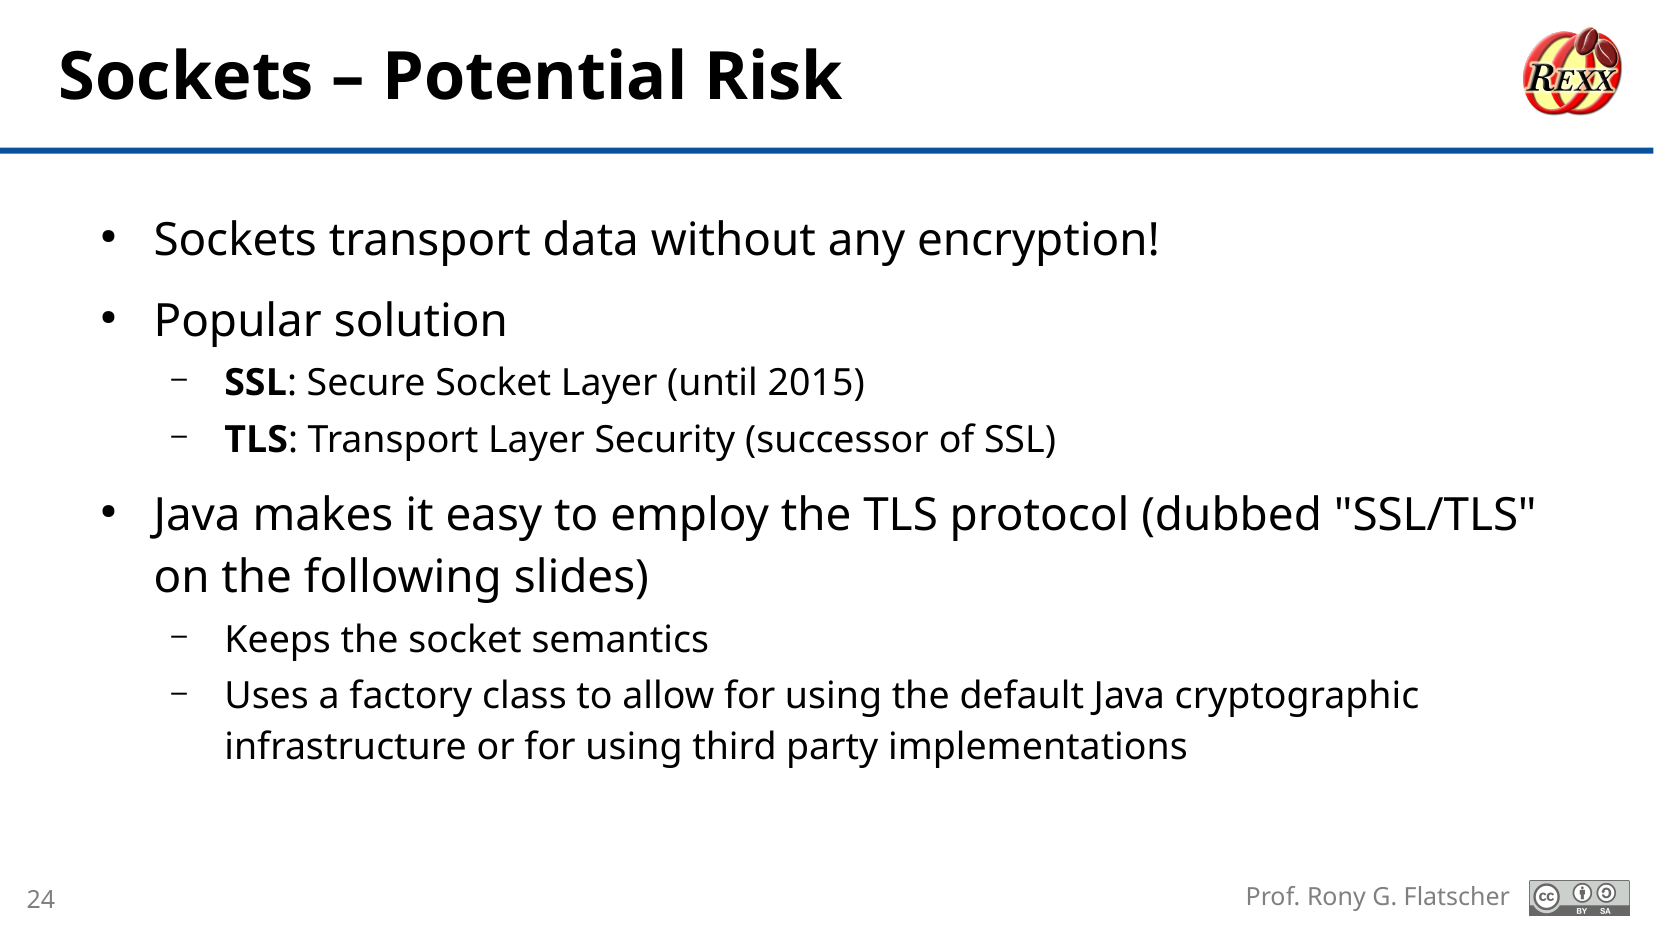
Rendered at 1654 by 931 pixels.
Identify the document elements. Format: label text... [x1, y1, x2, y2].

list Sockets transport data without any encryption! Popular solution SSL: Secure Socket Layer (until 2015) TLS: Transport Layer Security (successor of SSL) Java makes it easy to employ the TLS protocol (dubbed "SSL/TLS" on the following slides) Keeps the socket semantics Uses a factory class to allow for using the default Java cryptographic infrastructure or for using third party implementations [82, 206, 1571, 857]
title Sockets – Potential Risk [0, 0, 1654, 148]
